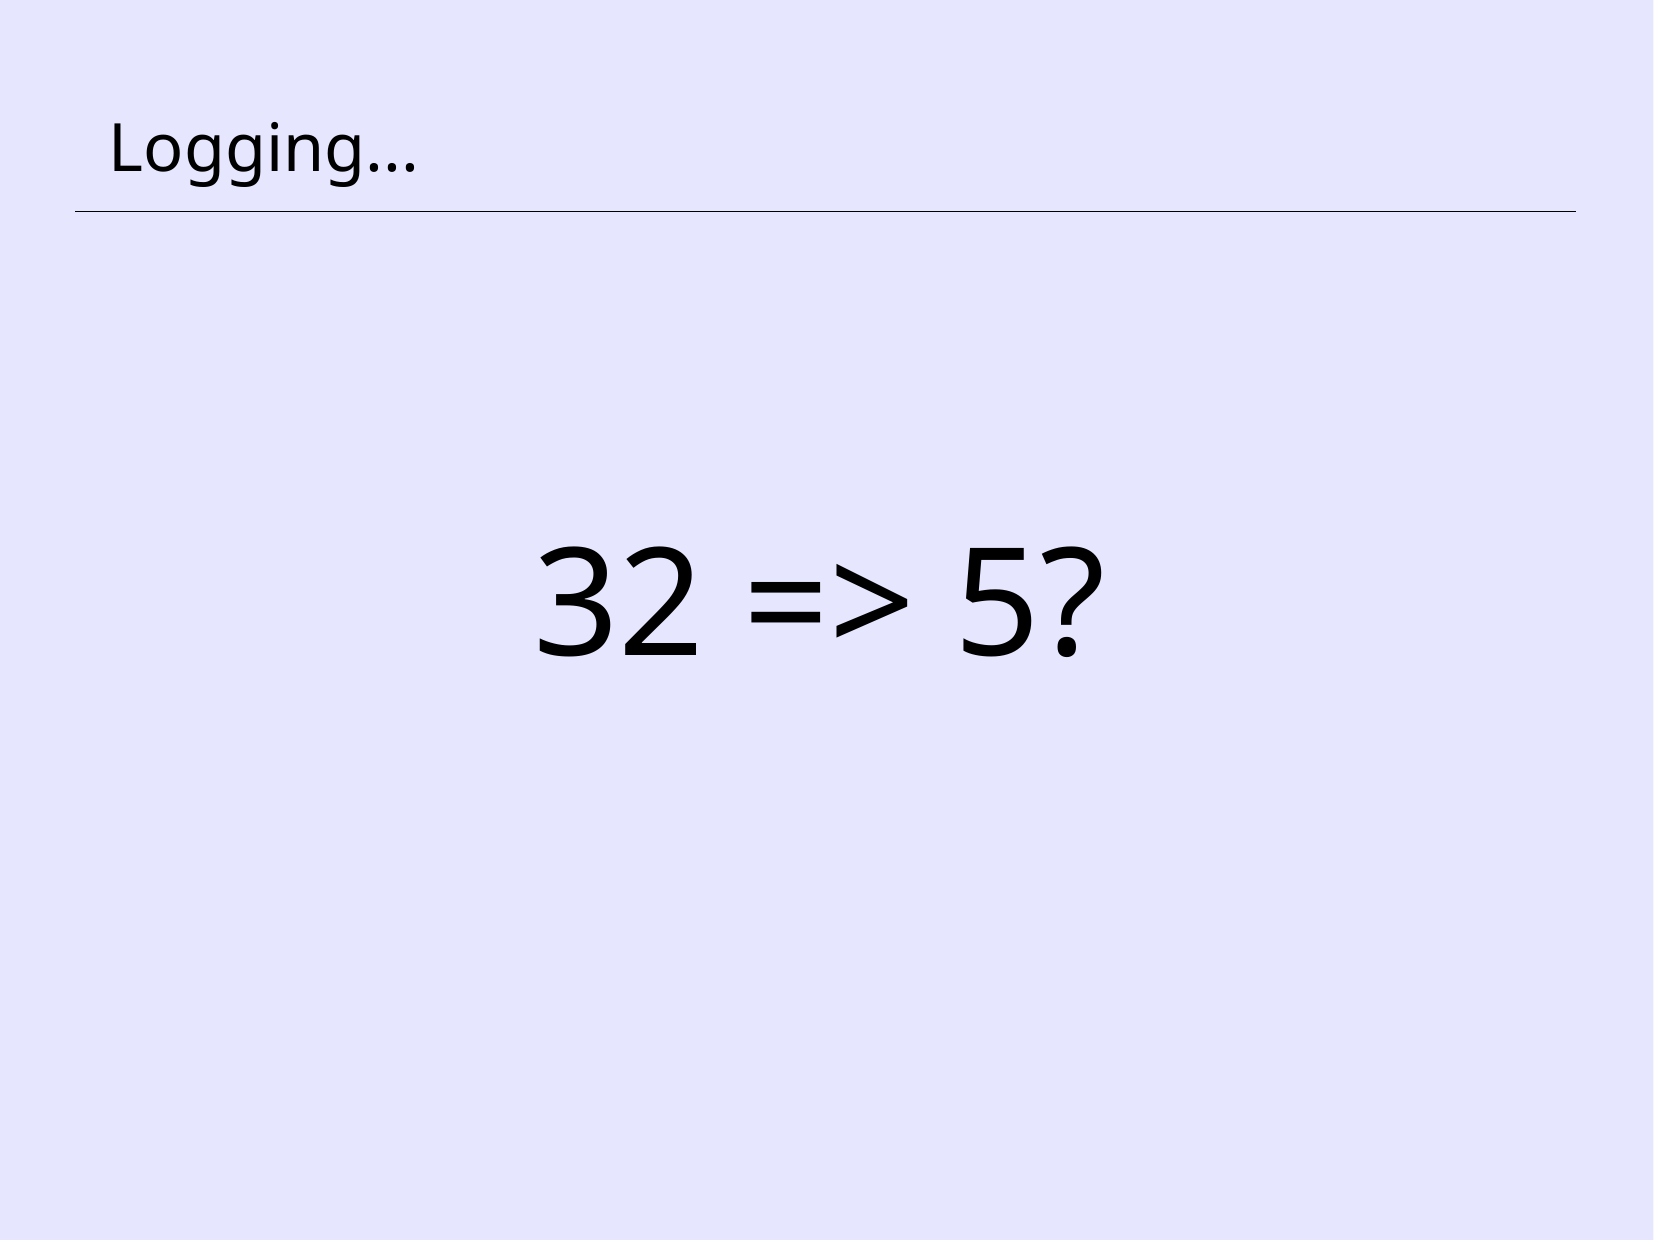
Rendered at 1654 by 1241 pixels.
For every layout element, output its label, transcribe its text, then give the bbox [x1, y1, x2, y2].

text_box Logging... [94, 93, 423, 186]
text_box 32 => 5? [518, 487, 1088, 677]
